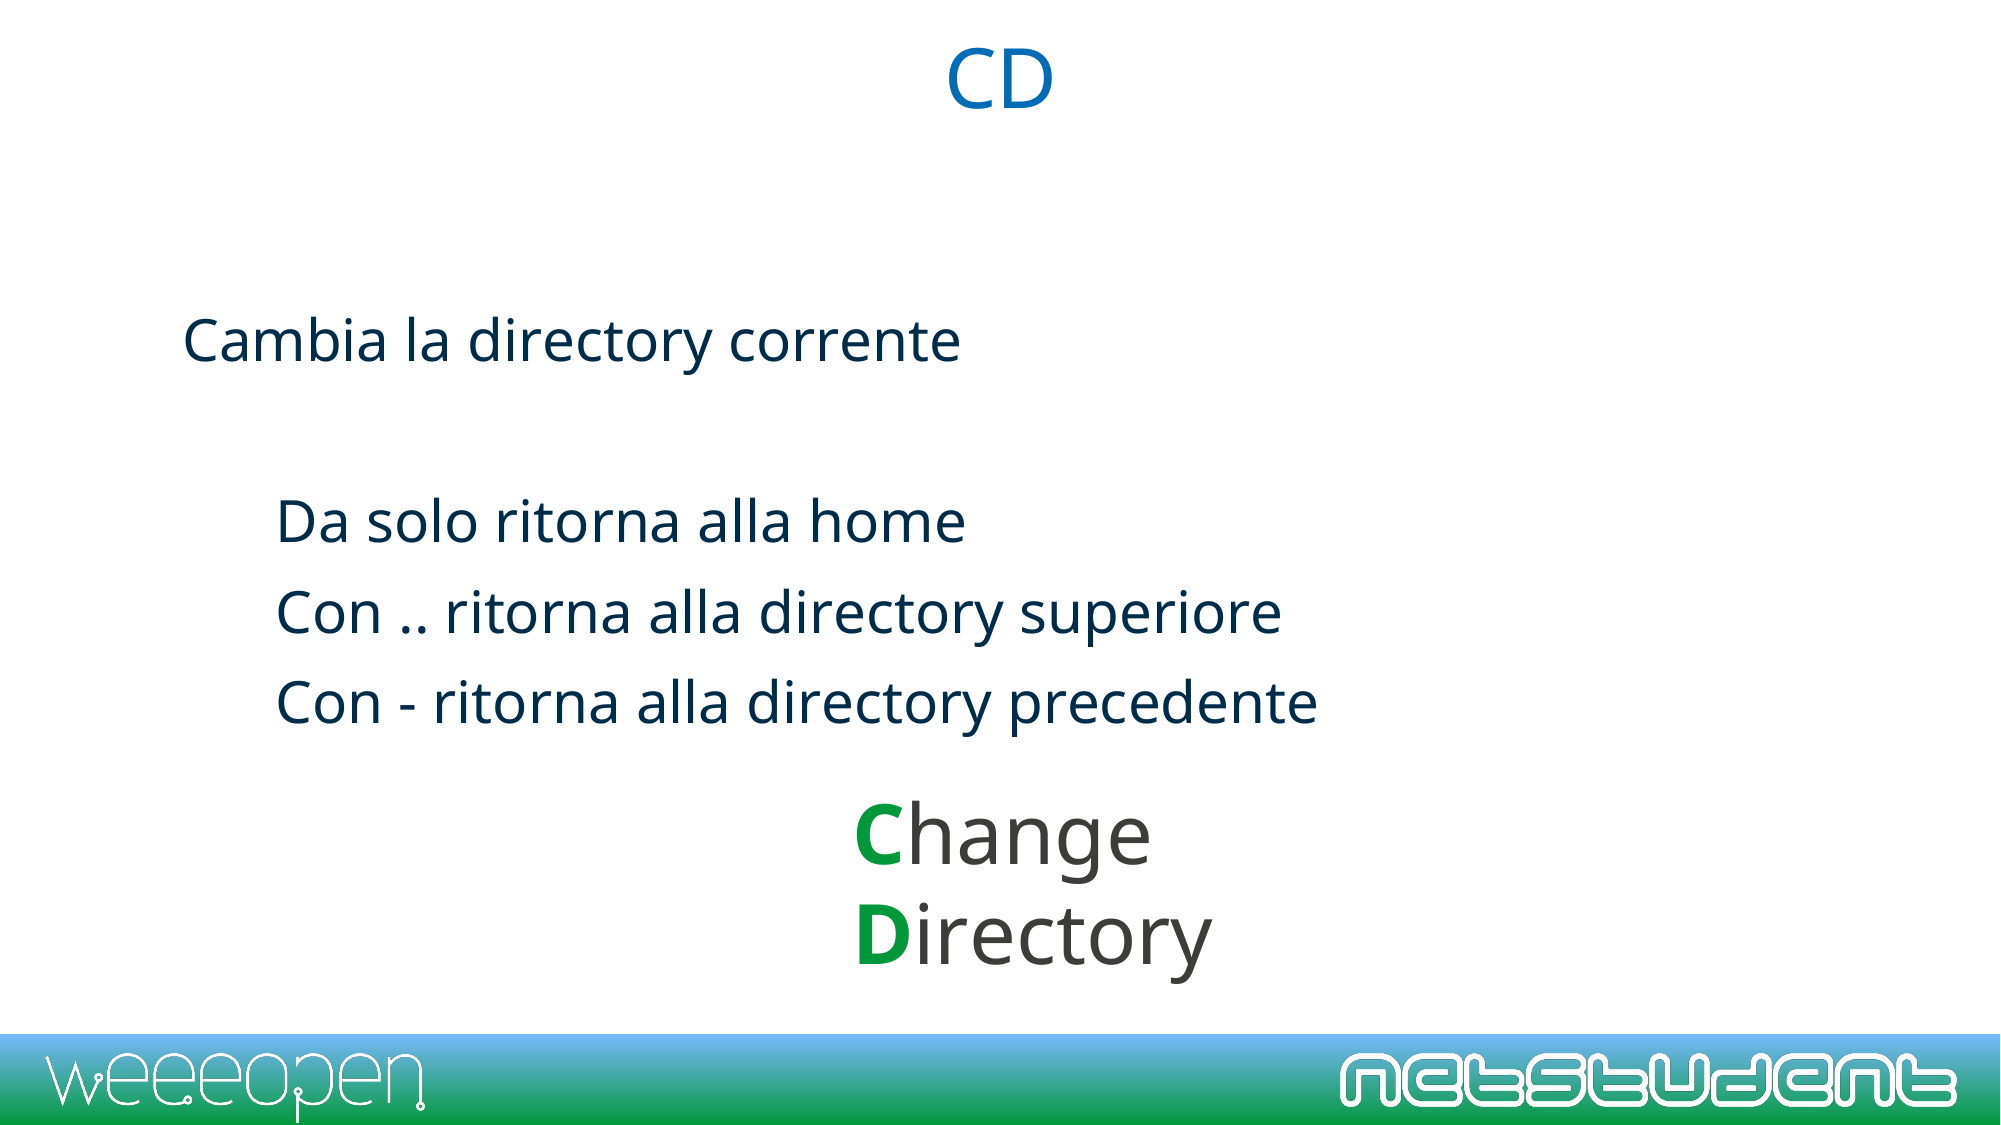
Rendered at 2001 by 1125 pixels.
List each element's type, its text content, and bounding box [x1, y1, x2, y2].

title CD [43, 29, 1959, 247]
text_box Change Directory [844, 774, 1158, 987]
list Cambia la directory corrente Da solo ritorna alla home Con .. ritorna alla directory superiore Con - ritorna alla directory precedente [43, 295, 1959, 1010]
